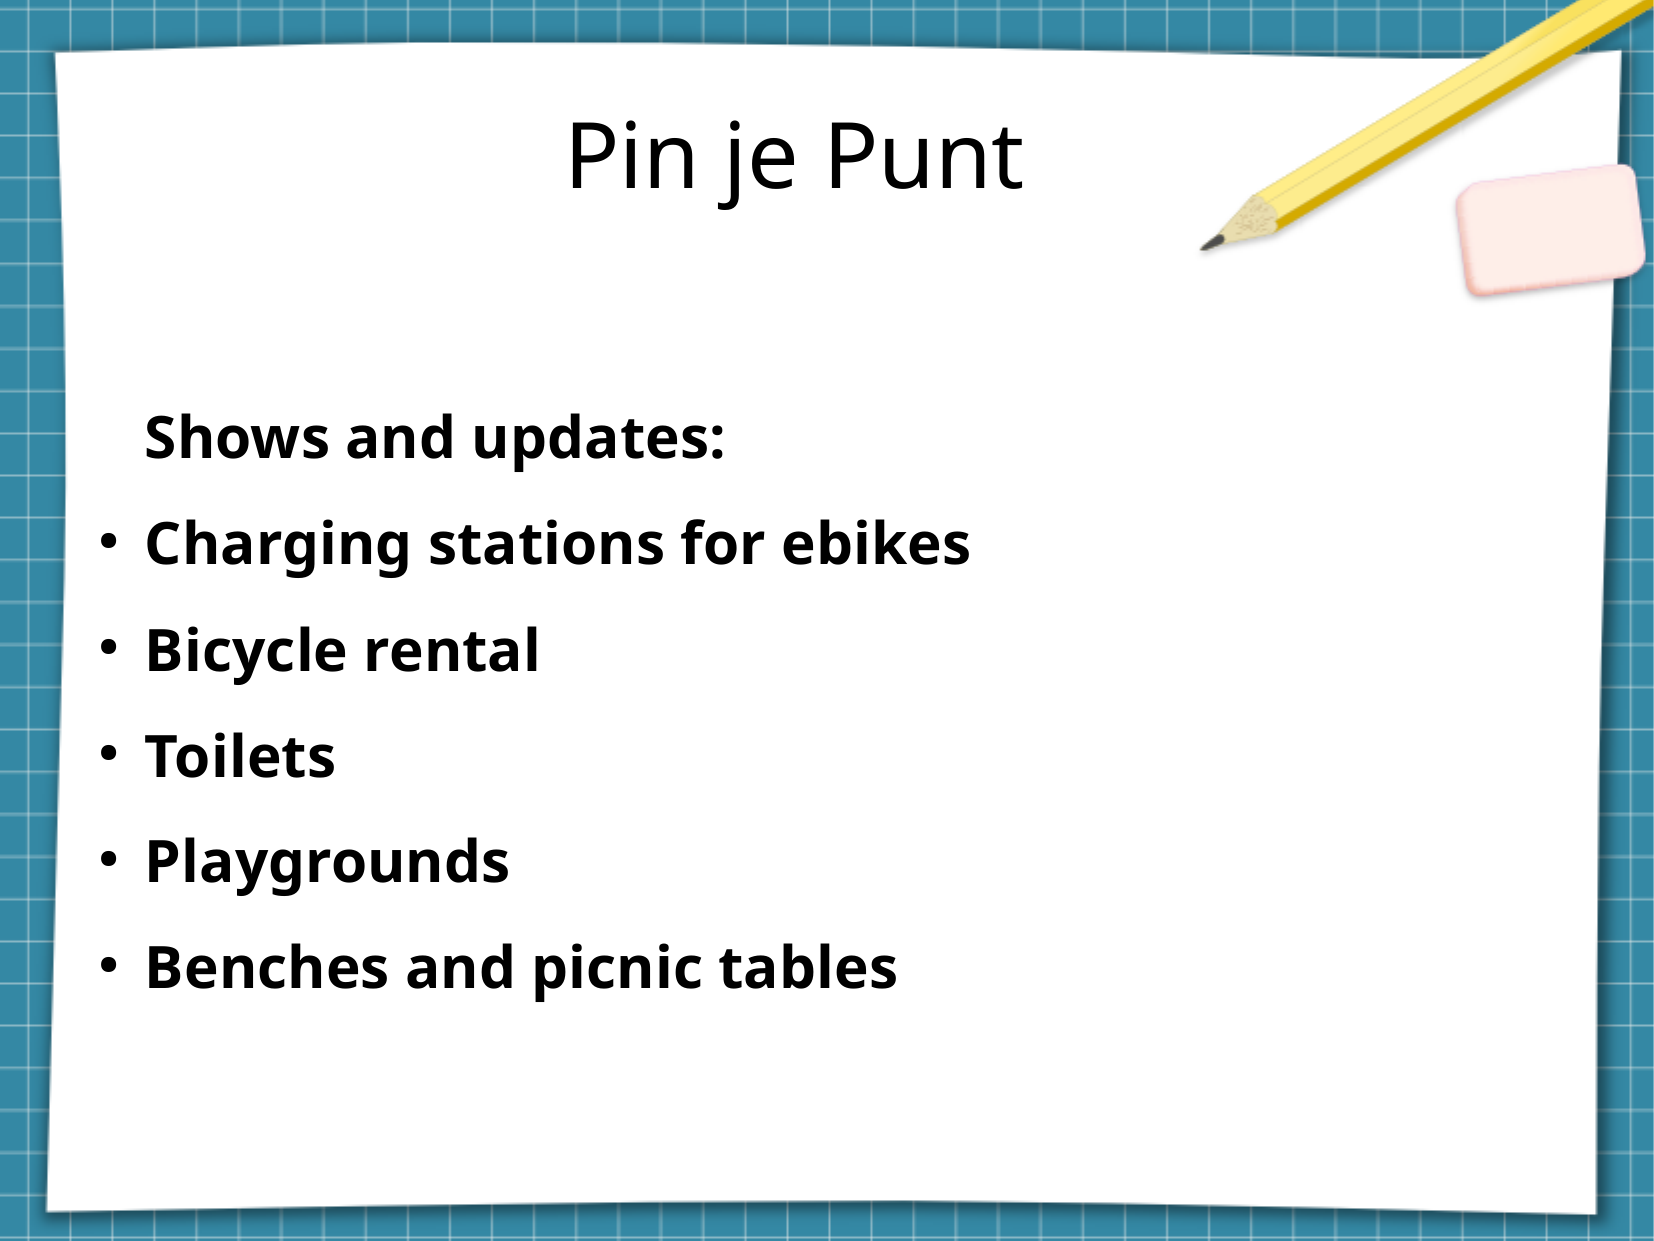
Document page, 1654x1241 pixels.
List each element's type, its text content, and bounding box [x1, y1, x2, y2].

title Pin je Punt [82, 49, 1571, 257]
list Shows and updates: Charging stations for ebikes Bicycle rental Toilets Playgrounds Benches and picnic tables [82, 290, 1571, 1010]
picture [0, 0, 1654, 1241]
